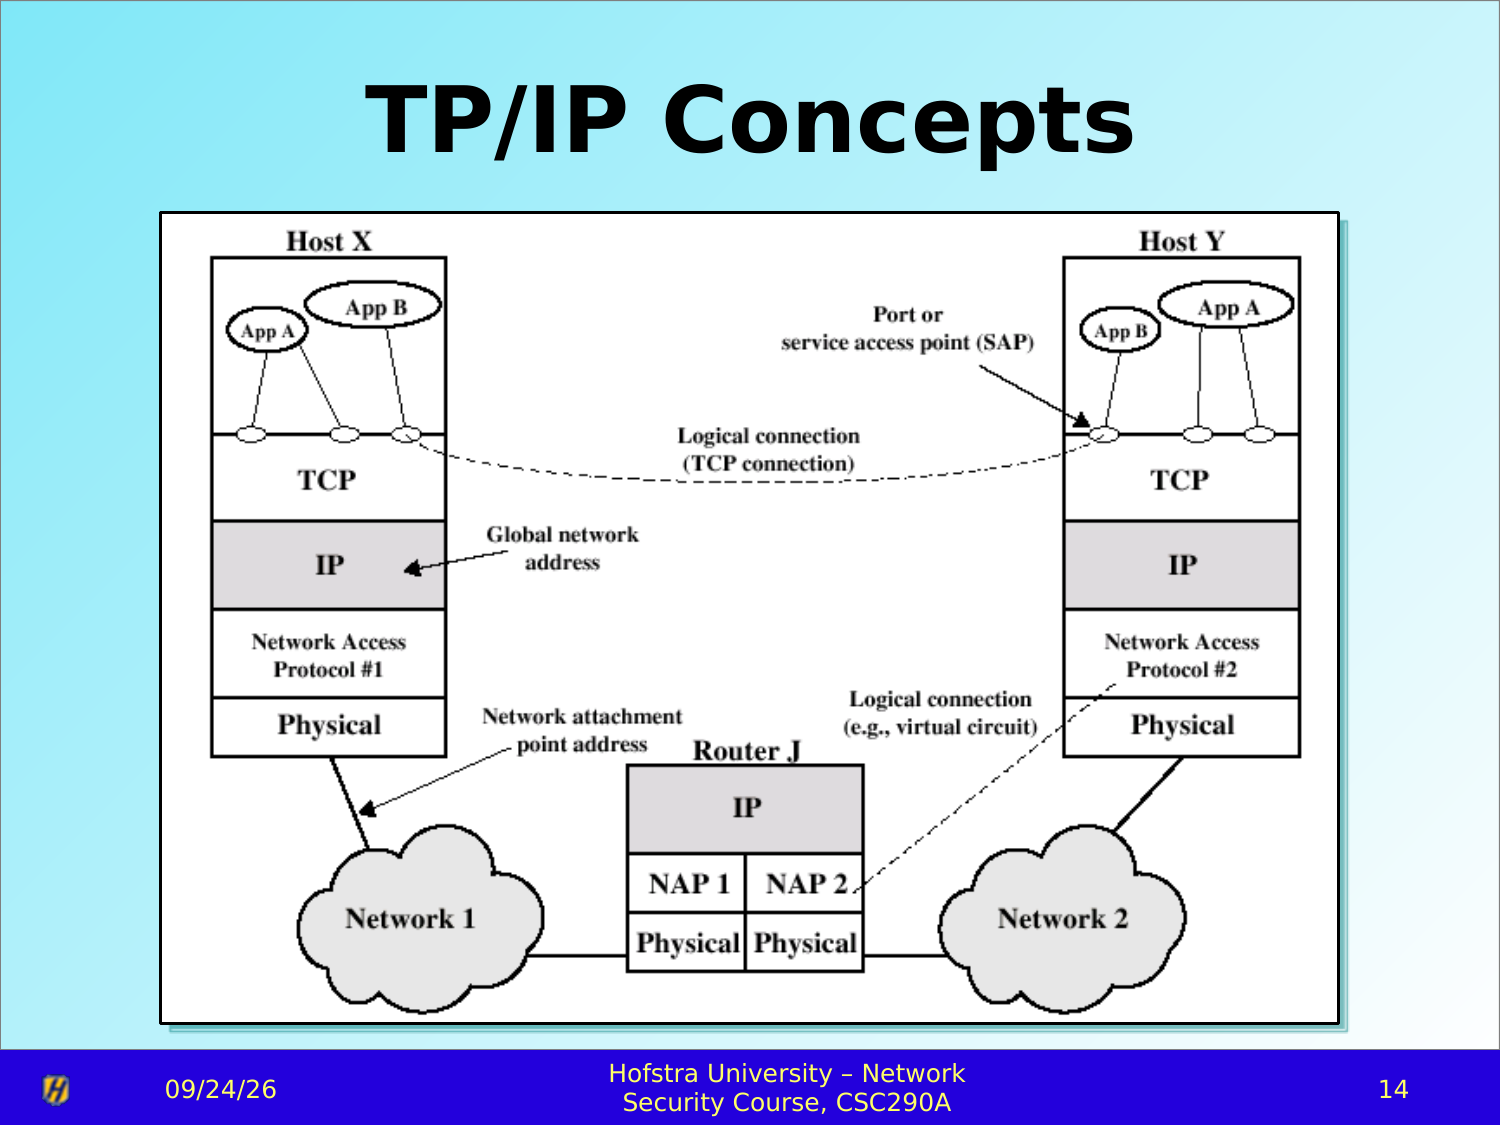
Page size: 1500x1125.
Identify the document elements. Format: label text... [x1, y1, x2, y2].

picture [162, 213, 1338, 1022]
title TP/IP Concepts [112, 56, 1391, 182]
picture [37, 1072, 76, 1110]
